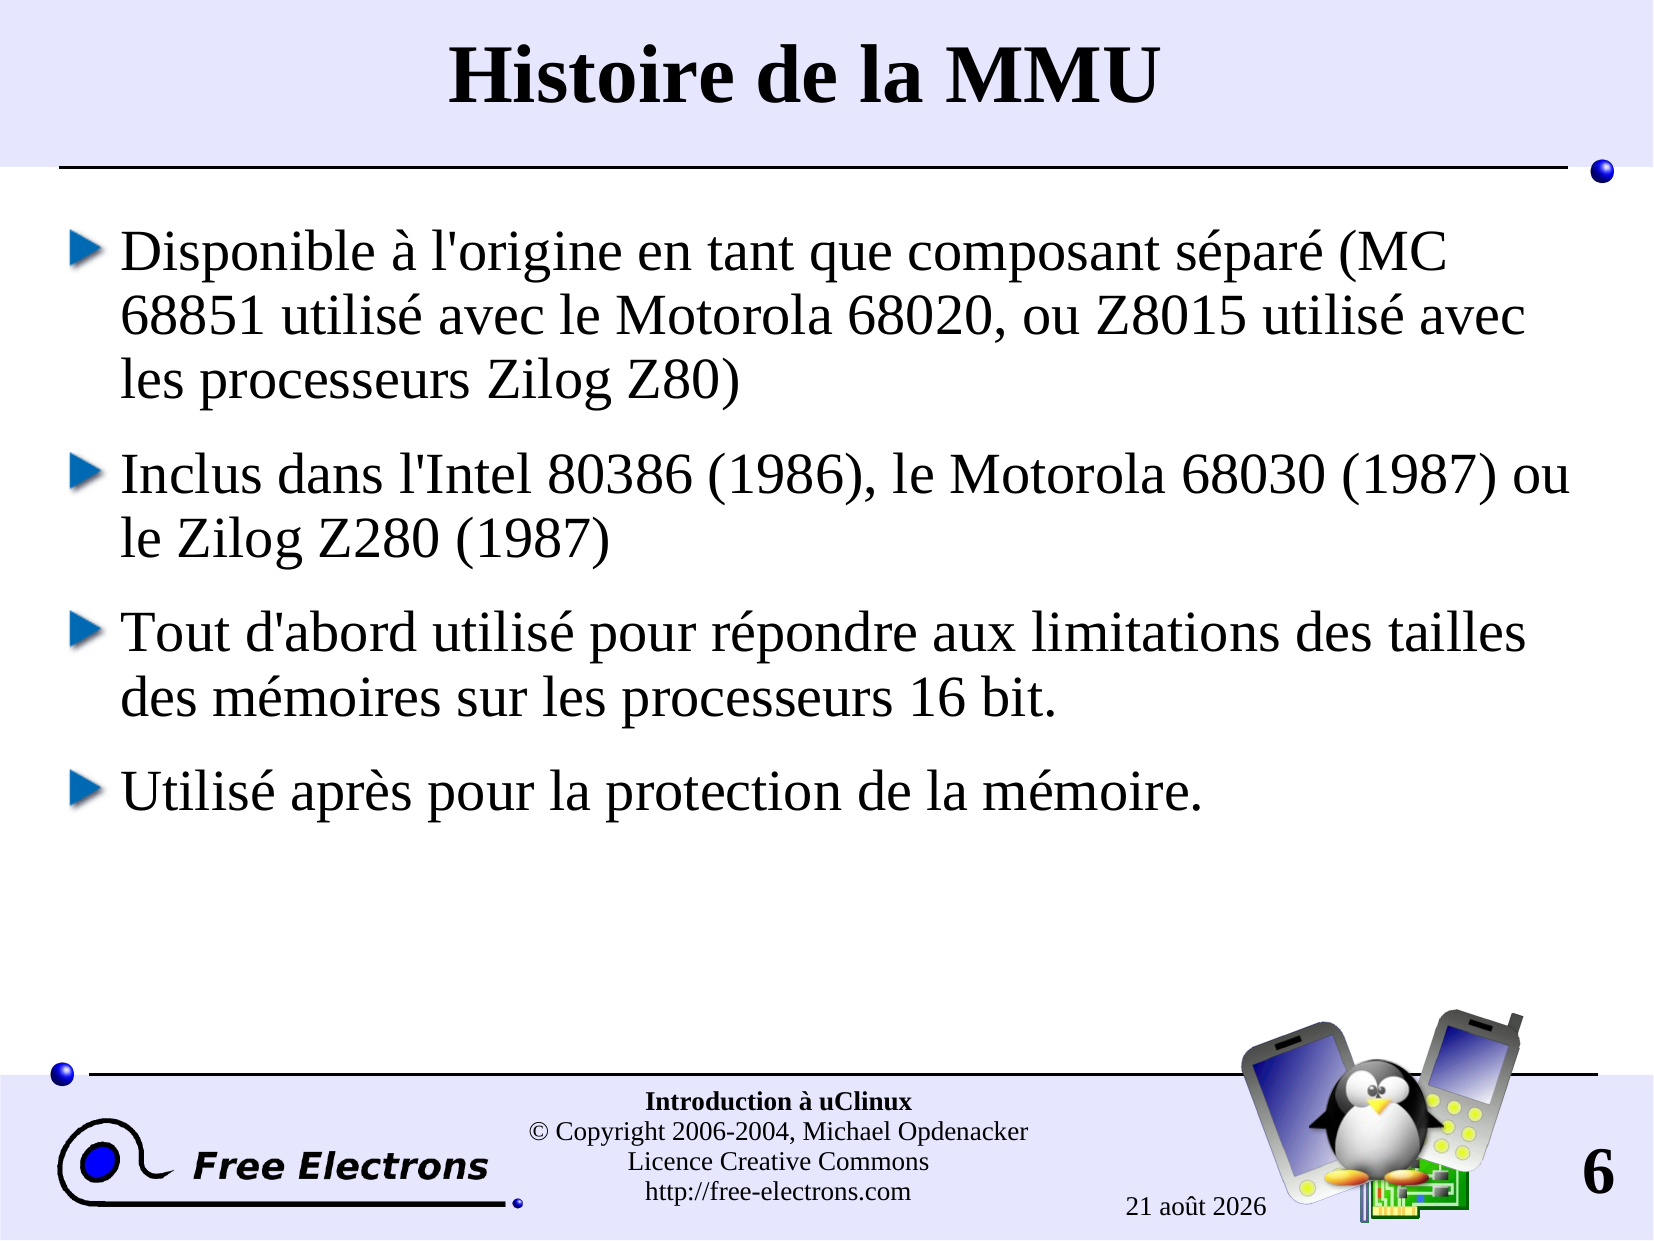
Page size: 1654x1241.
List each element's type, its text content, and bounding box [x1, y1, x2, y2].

list Disponible à l'origine en tant que composant séparé (MC 68851 utilisé avec le Motorola 68020, ou Z8015 utilisé avec les processeurs Zilog Z80) Inclus dans l'Intel 80386 (1986), le Motorola 68030 (1987) ou le Zilog Z280 (1987) Tout d'abord utilisé pour répondre aux limitations des tailles des mémoires sur les processeurs 16 bit. Utilisé après pour la protection de la mémoire. [49, 217, 1600, 1068]
picture [1232, 1068, 1520, 1241]
picture [50, 1107, 527, 1216]
title Histoire de la MMU [60, 20, 1551, 130]
